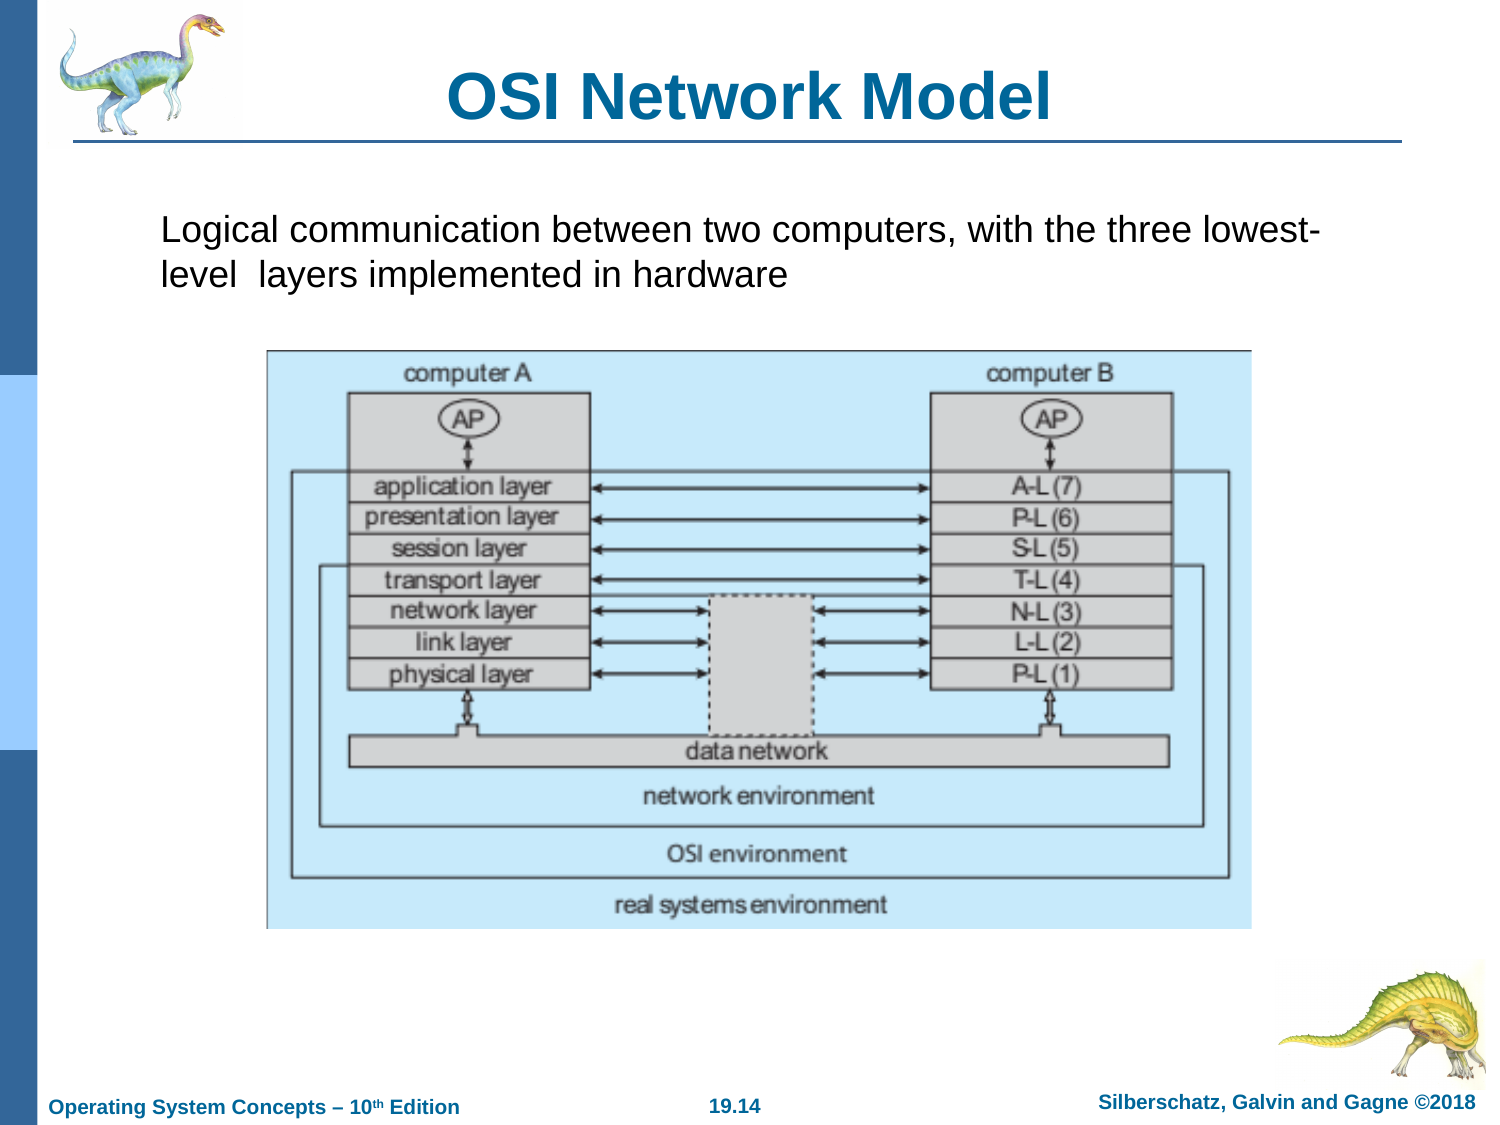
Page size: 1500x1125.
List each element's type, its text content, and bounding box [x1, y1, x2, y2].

picture [1275, 959, 1486, 1090]
picture [1415, 1094, 1423, 1099]
title OSI Network Model [75, 45, 1426, 141]
picture [46, 0, 243, 149]
text_box Logical communication between two computers, with the three lowest-level layers implemented in hardware [145, 197, 1405, 304]
picture [266, 350, 1252, 929]
